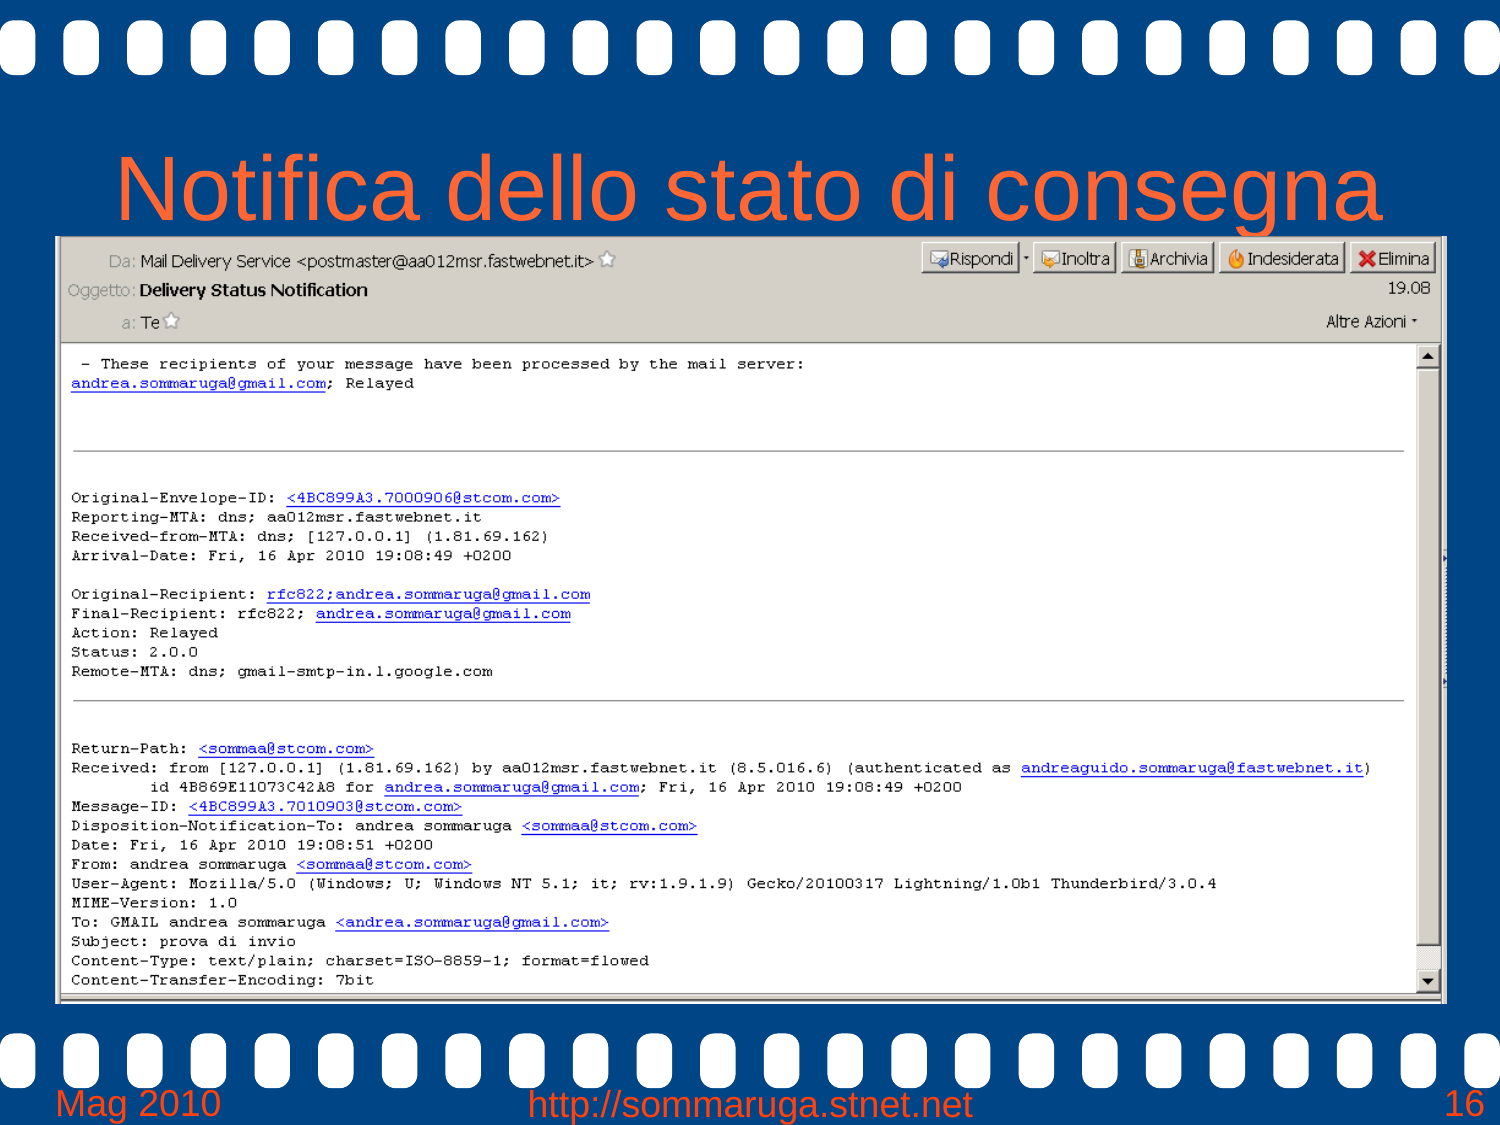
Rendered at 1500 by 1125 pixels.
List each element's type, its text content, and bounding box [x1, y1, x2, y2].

picture [55, 236, 1447, 1004]
title Notifica dello stato di consegna [75, 65, 1426, 236]
